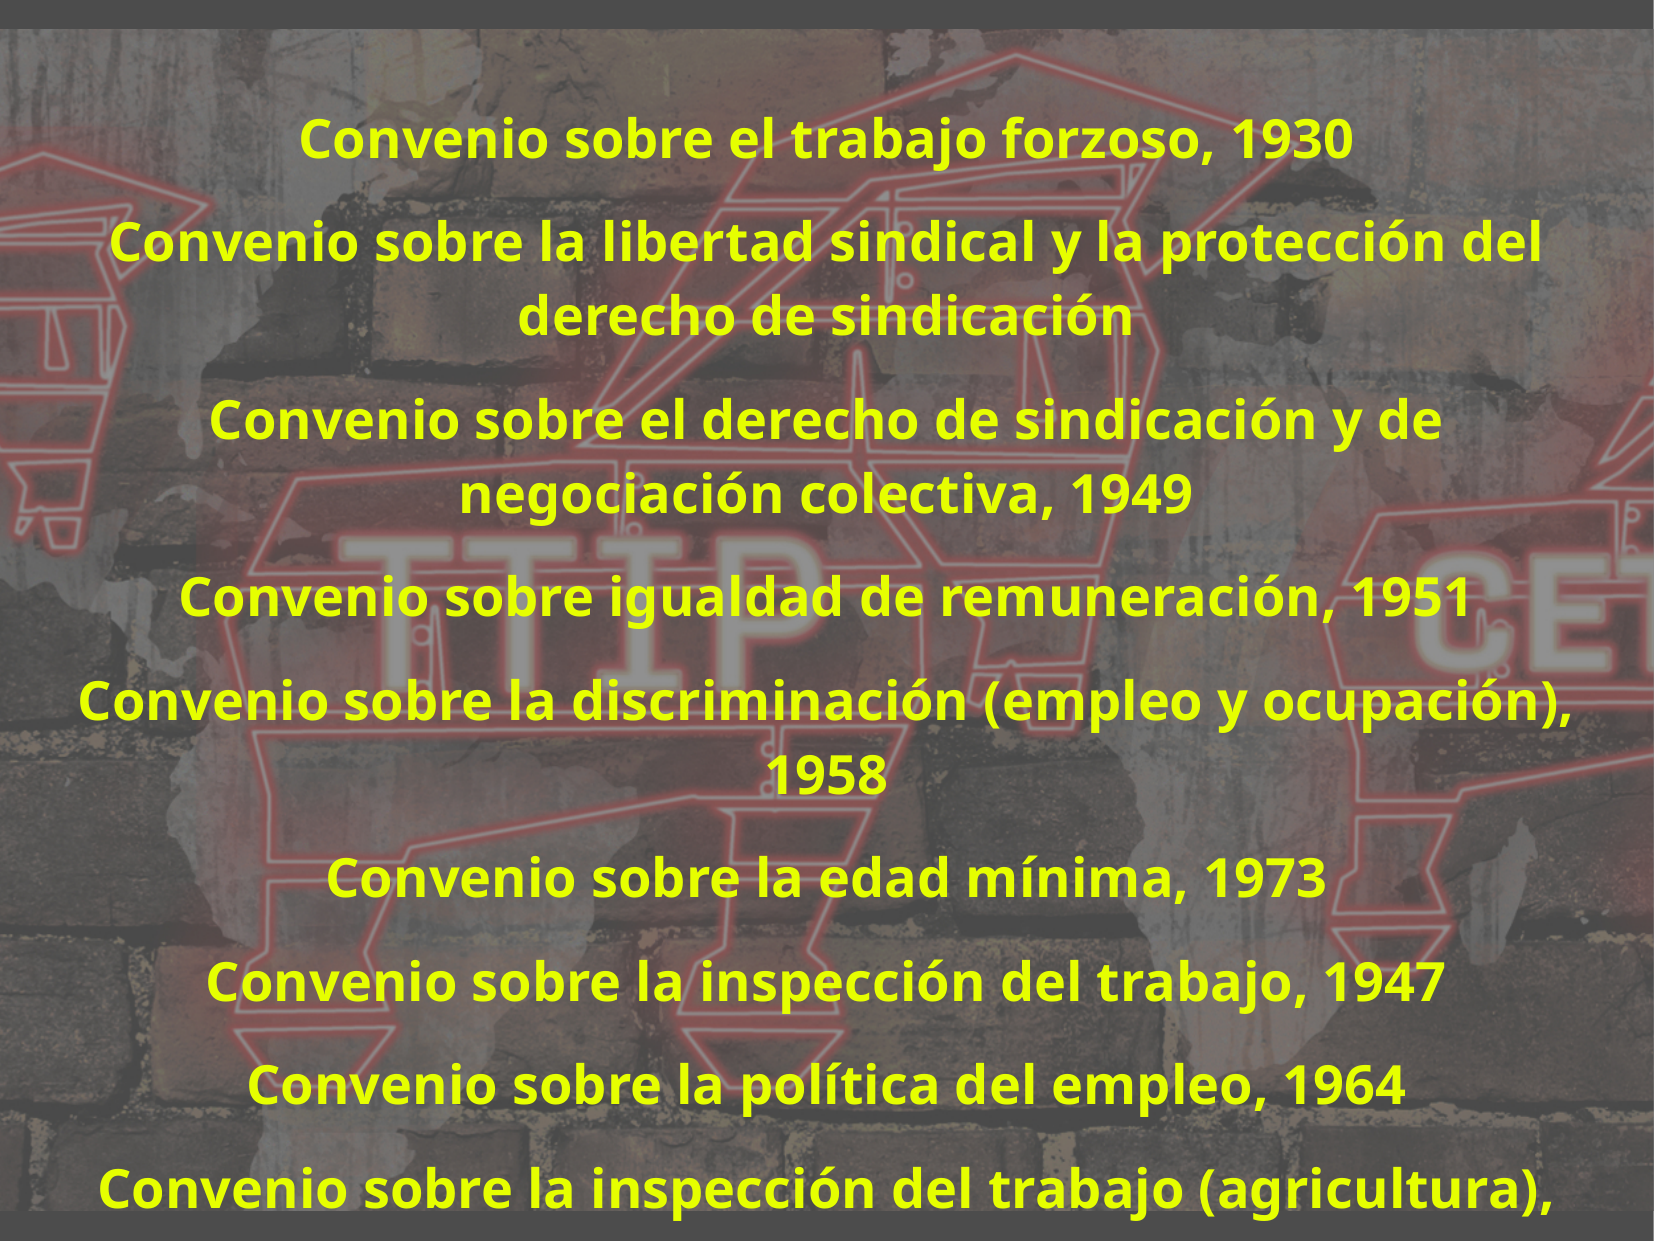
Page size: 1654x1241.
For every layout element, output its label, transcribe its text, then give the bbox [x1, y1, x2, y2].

picture [0, 29, 1654, 1211]
list Convenio sobre el trabajo forzoso, 1930 Convenio sobre la libertad sindical y la protección del derecho de sindicación Convenio sobre el derecho de sindicación y de negociación colectiva, 1949 Convenio sobre igualdad de remuneración, 1951 Convenio sobre la discriminación (empleo y ocupación), 1958 Convenio sobre la edad mínima, 1973 Convenio sobre la inspección del trabajo, 1947 Convenio sobre la política del empleo, 1964 Convenio sobre la inspección del trabajo (agricultura), 1969 [59, 100, 1595, 1215]
